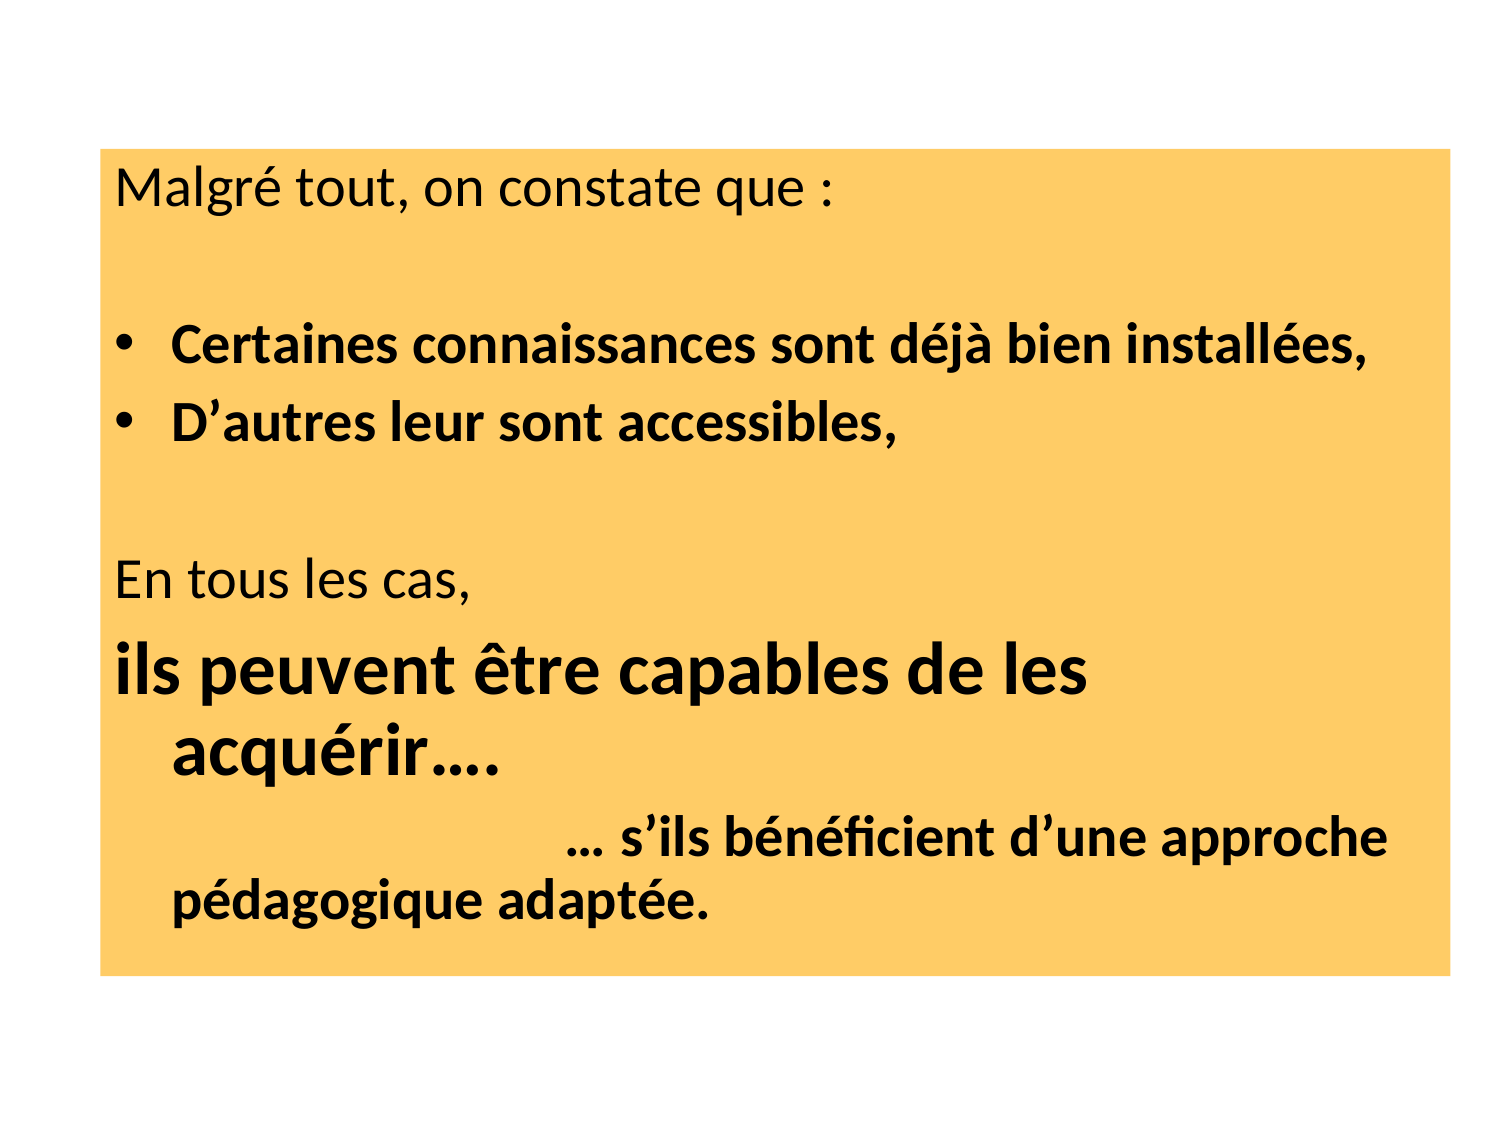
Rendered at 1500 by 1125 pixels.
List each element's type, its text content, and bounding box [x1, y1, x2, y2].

list Malgré tout, on constate que : Certaines connaissances sont déjà bien installées, D’autres leur sont accessibles, En tous les cas, ils peuvent être capables de les acquérir…. … s’ils bénéficient d’une approche pédagogique adaptée. [100, 148, 1451, 977]
